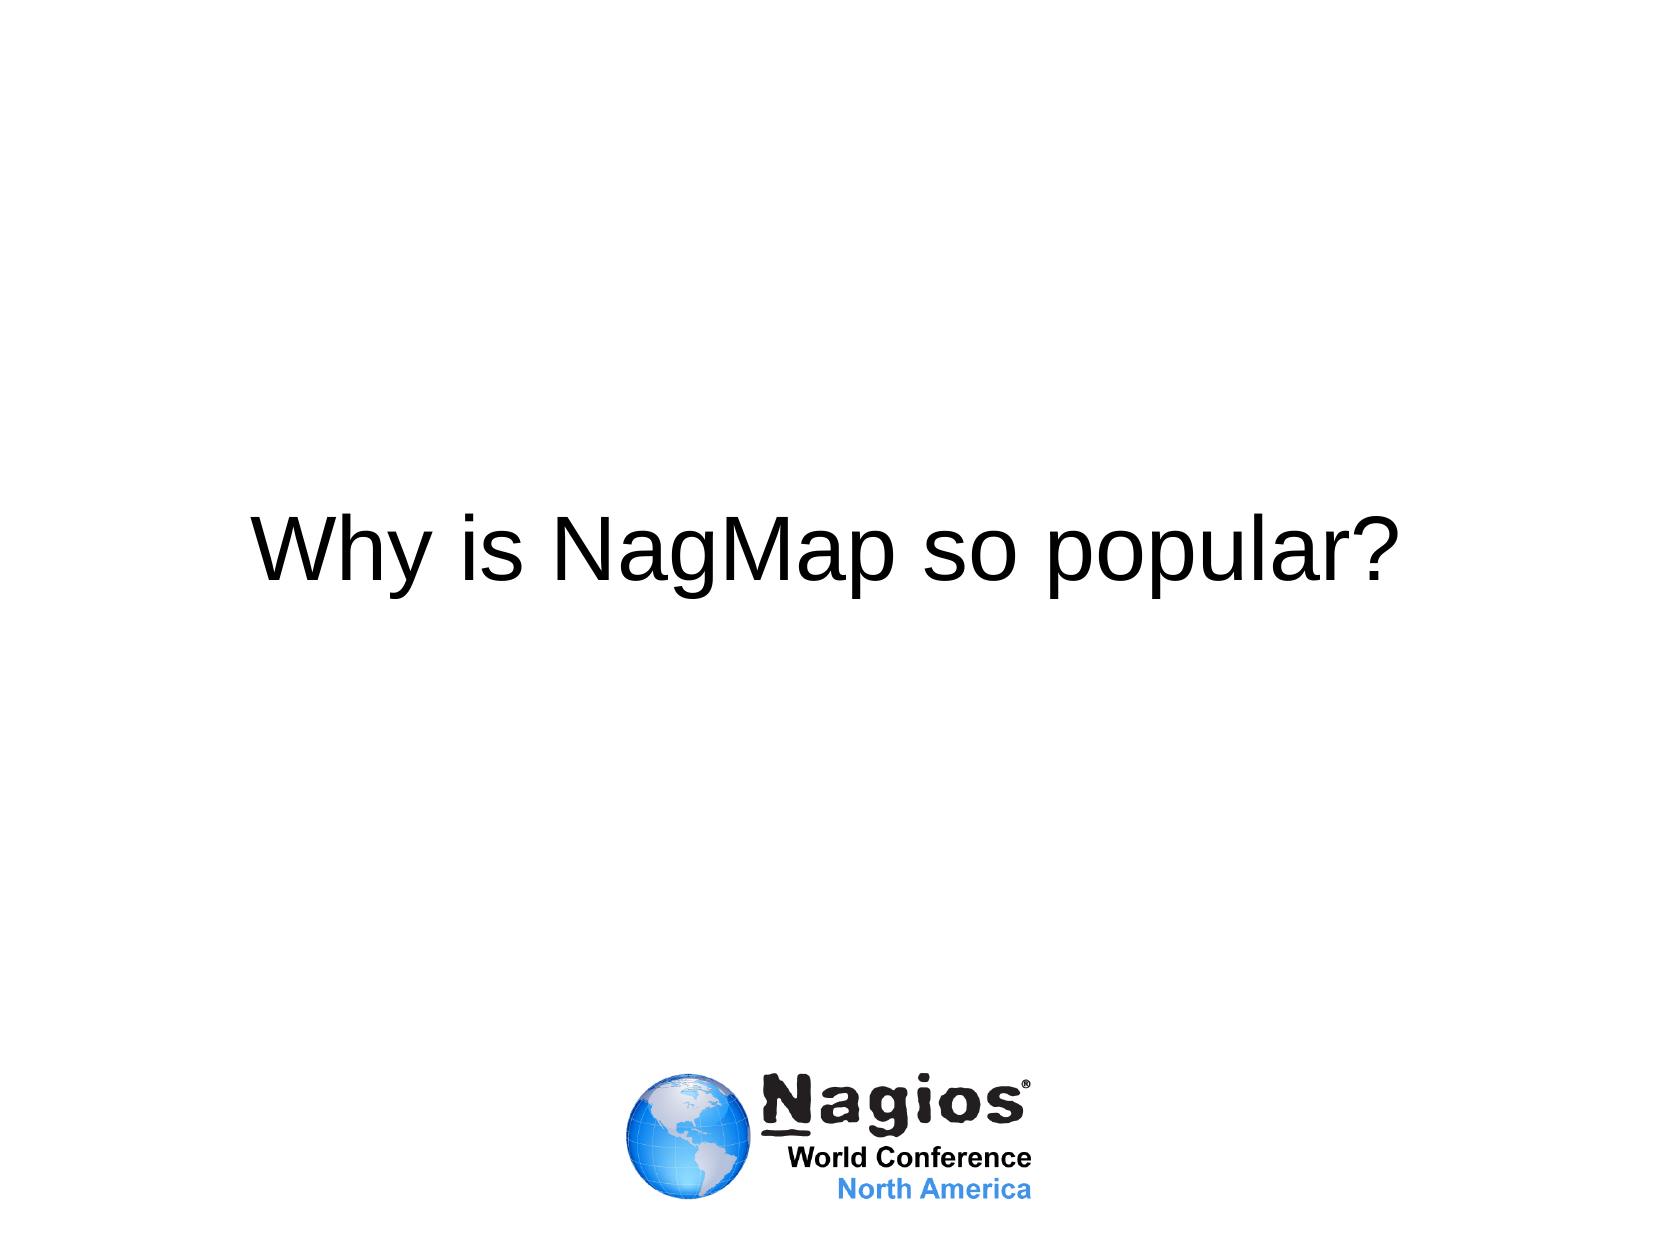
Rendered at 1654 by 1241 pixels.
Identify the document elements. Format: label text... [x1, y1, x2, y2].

picture [626, 1072, 1032, 1226]
title Why is NagMap so popular? [82, 445, 1571, 653]
